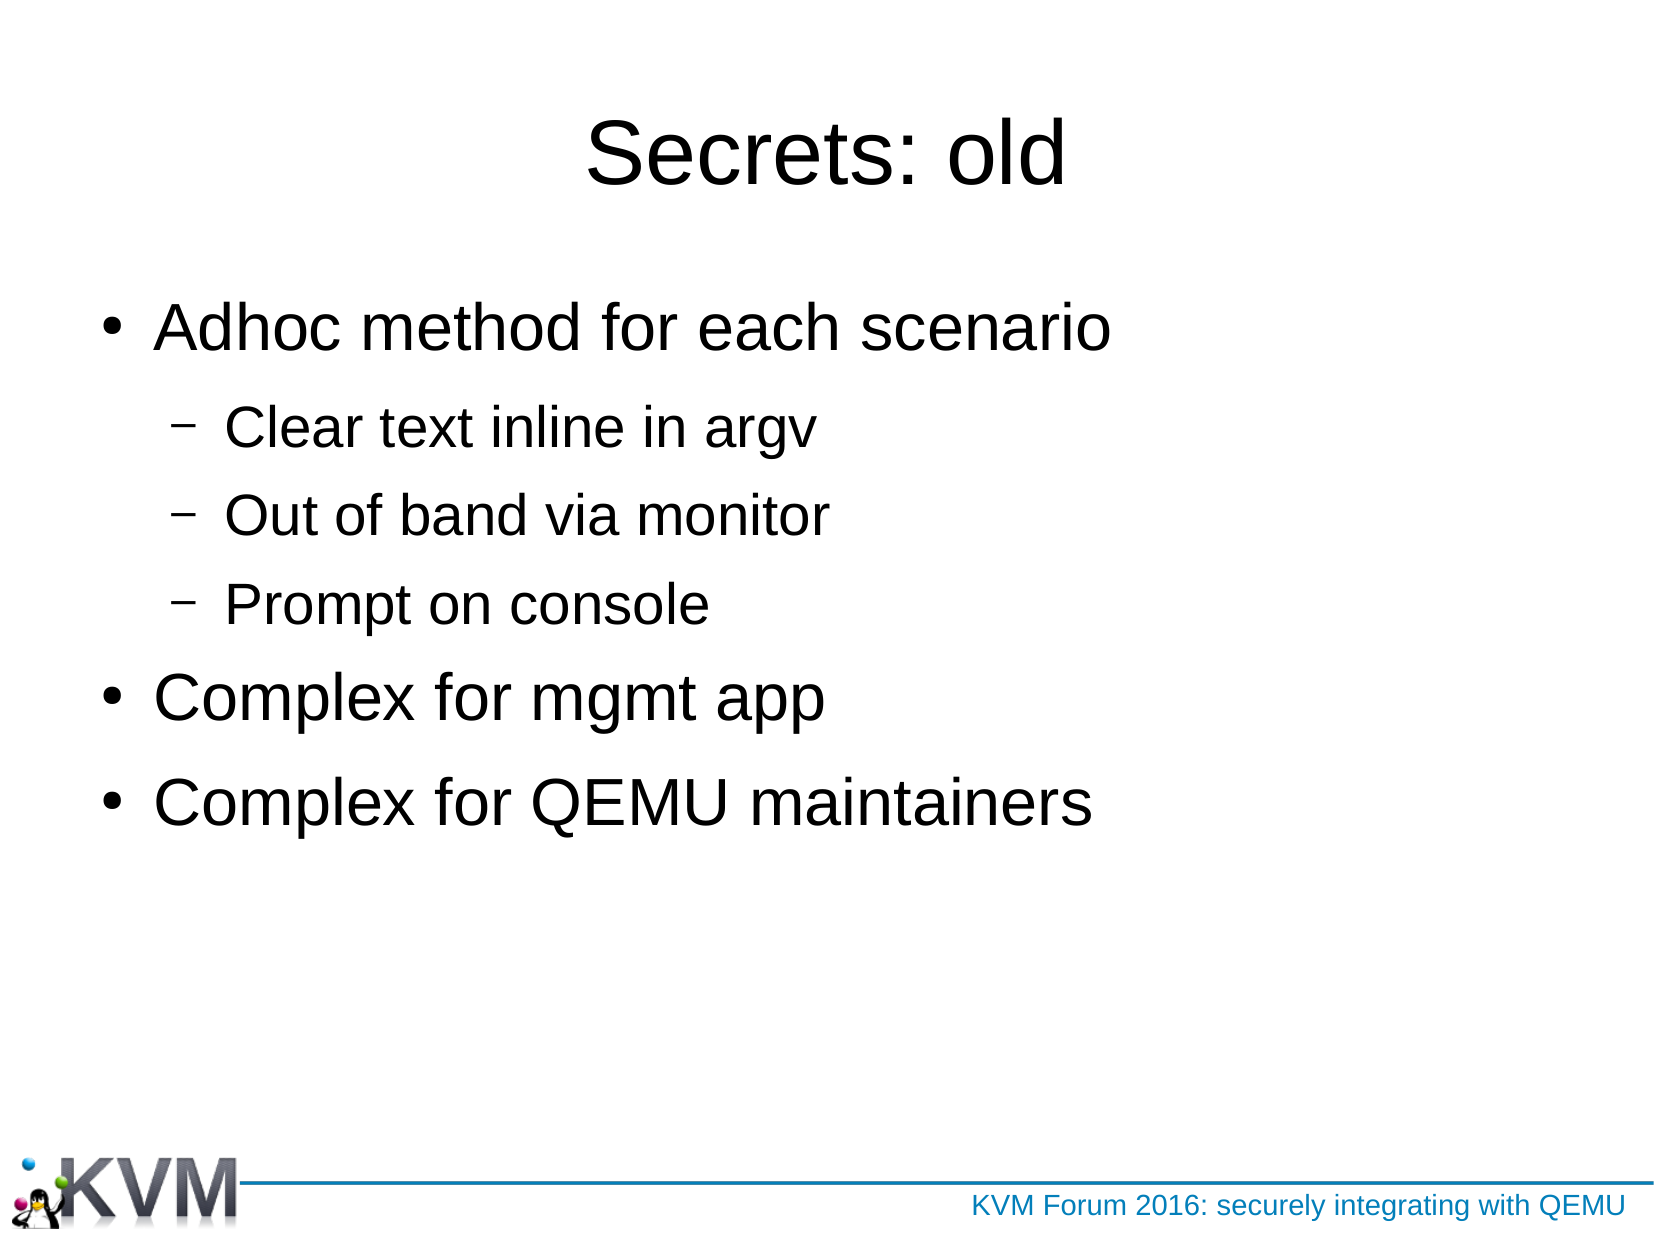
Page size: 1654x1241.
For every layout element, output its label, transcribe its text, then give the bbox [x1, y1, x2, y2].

picture [11, 1157, 1654, 1229]
title Secrets: old [82, 49, 1571, 257]
list Adhoc method for each scenario Clear text inline in argv Out of band via monitor Prompt on console Complex for mgmt app Complex for QEMU maintainers [82, 290, 1571, 1010]
